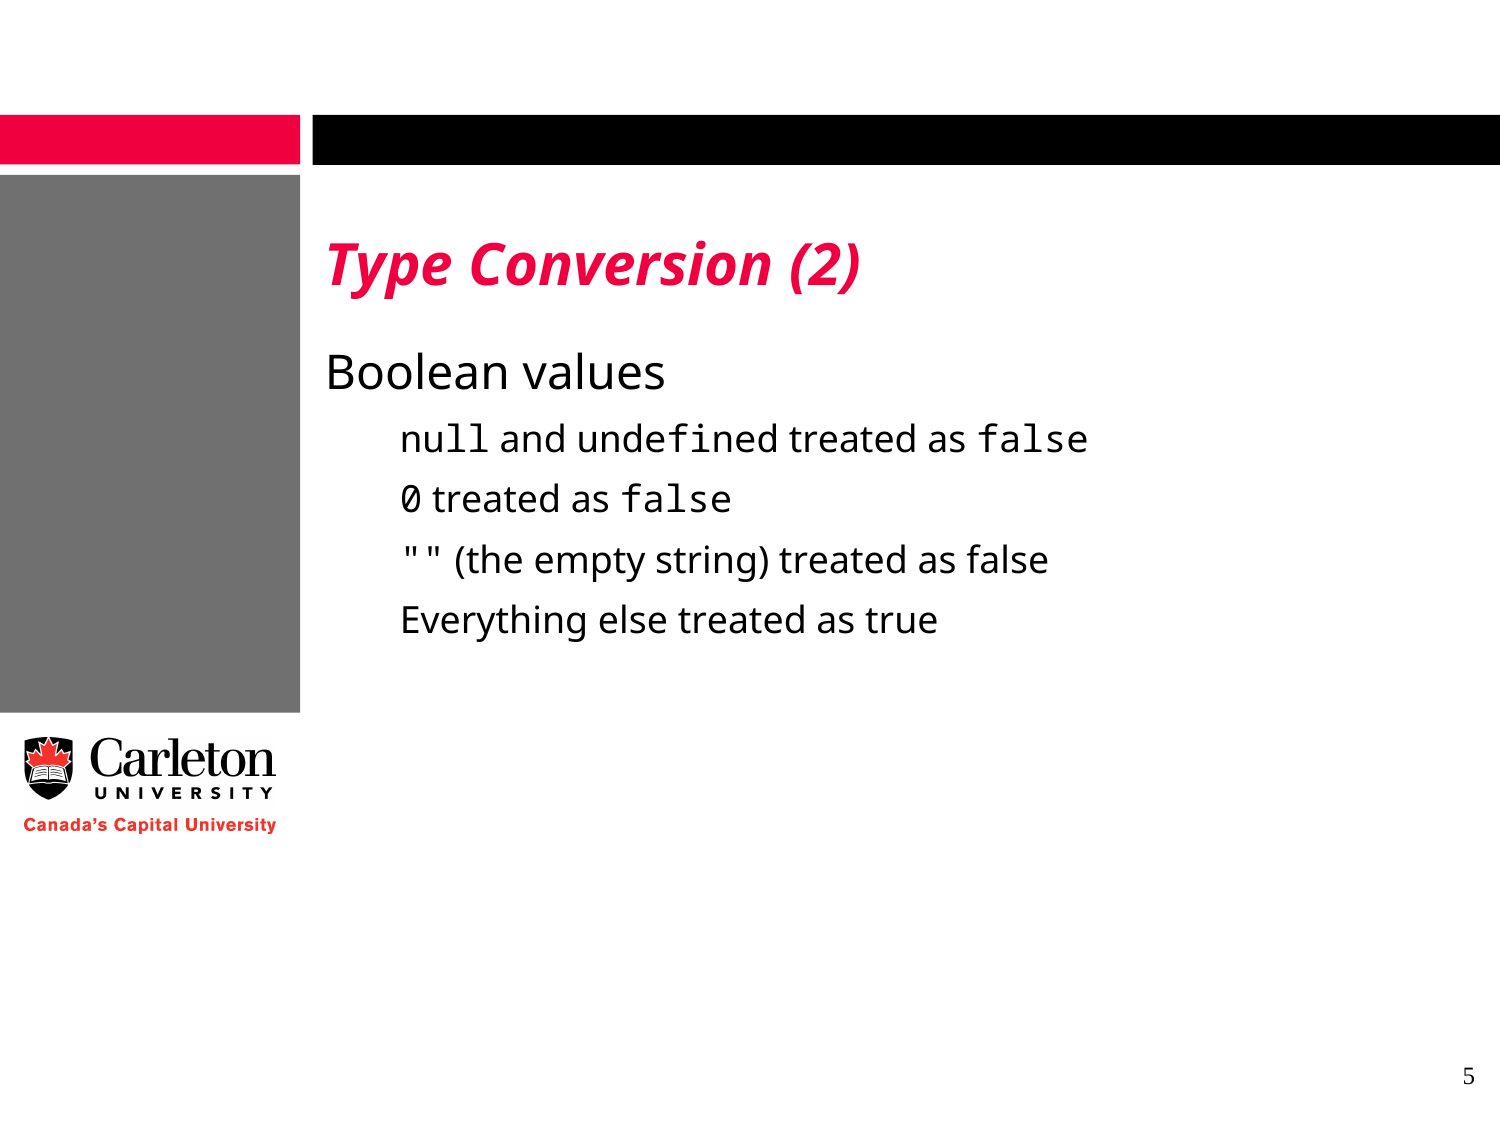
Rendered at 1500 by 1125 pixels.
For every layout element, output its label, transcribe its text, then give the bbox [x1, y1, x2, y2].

picture [24, 737, 276, 834]
title Type Conversion (2) [324, 194, 1450, 324]
list Boolean values null and undefined treated as false 0 treated as false "" (the empty string) treated as false Everything else treated as true [324, 324, 1450, 1036]
